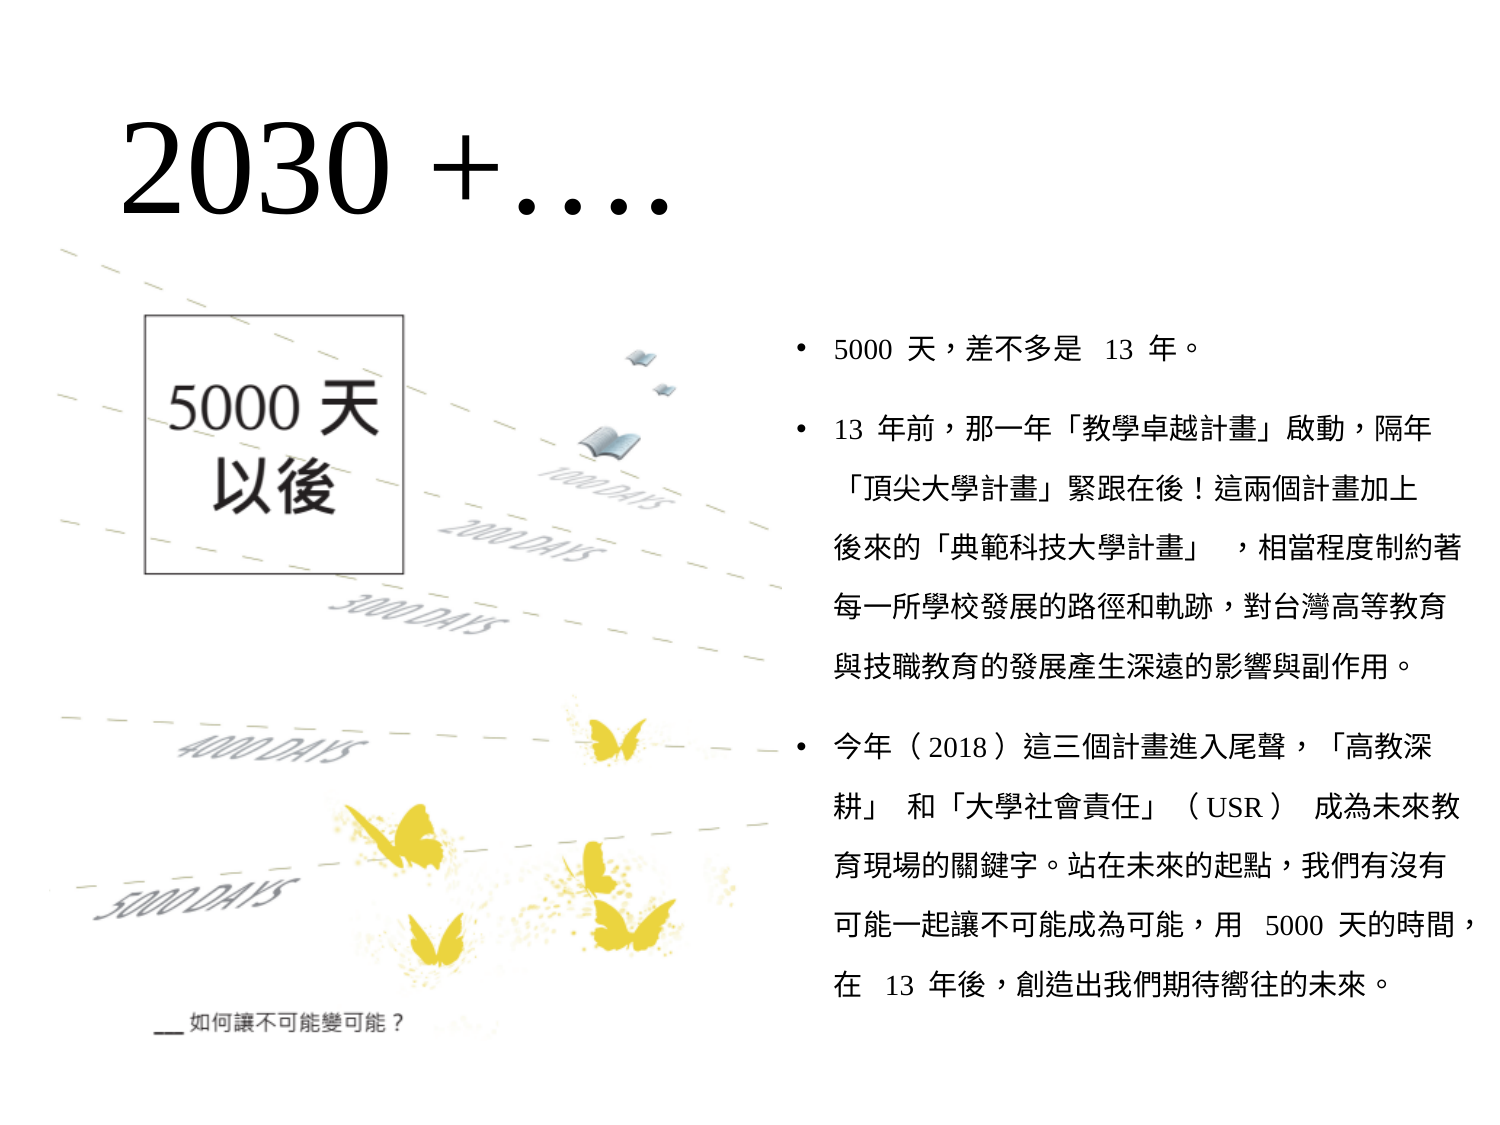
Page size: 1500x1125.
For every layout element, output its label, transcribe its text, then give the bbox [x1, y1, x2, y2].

picture [49, 216, 782, 1041]
list 5000 天，差不多是 13 年。 13 年前，那一年「教學卓越計畫」啟動，隔年「頂尖大學計畫」緊跟在後！這兩個計畫加上 後來的「典範科技大學計畫」 ，相當程度制約著每一所學校發展的路徑和軌跡，對台灣高等教育與技職教育的發展產生深遠的影響與副作用。 今年（2018）這三個計畫進入尾聲，「高教深耕」 和「大學社會責任」（USR） 成為未來教育現場的關鍵字。站在未來的起點，我們有沒有可能一起讓不可能成為可能，用 5000 天的時間，在 13 年後，創造出我們期待嚮往的未來。 [781, 298, 1479, 1067]
title 2030 +…. [103, 59, 1397, 278]
